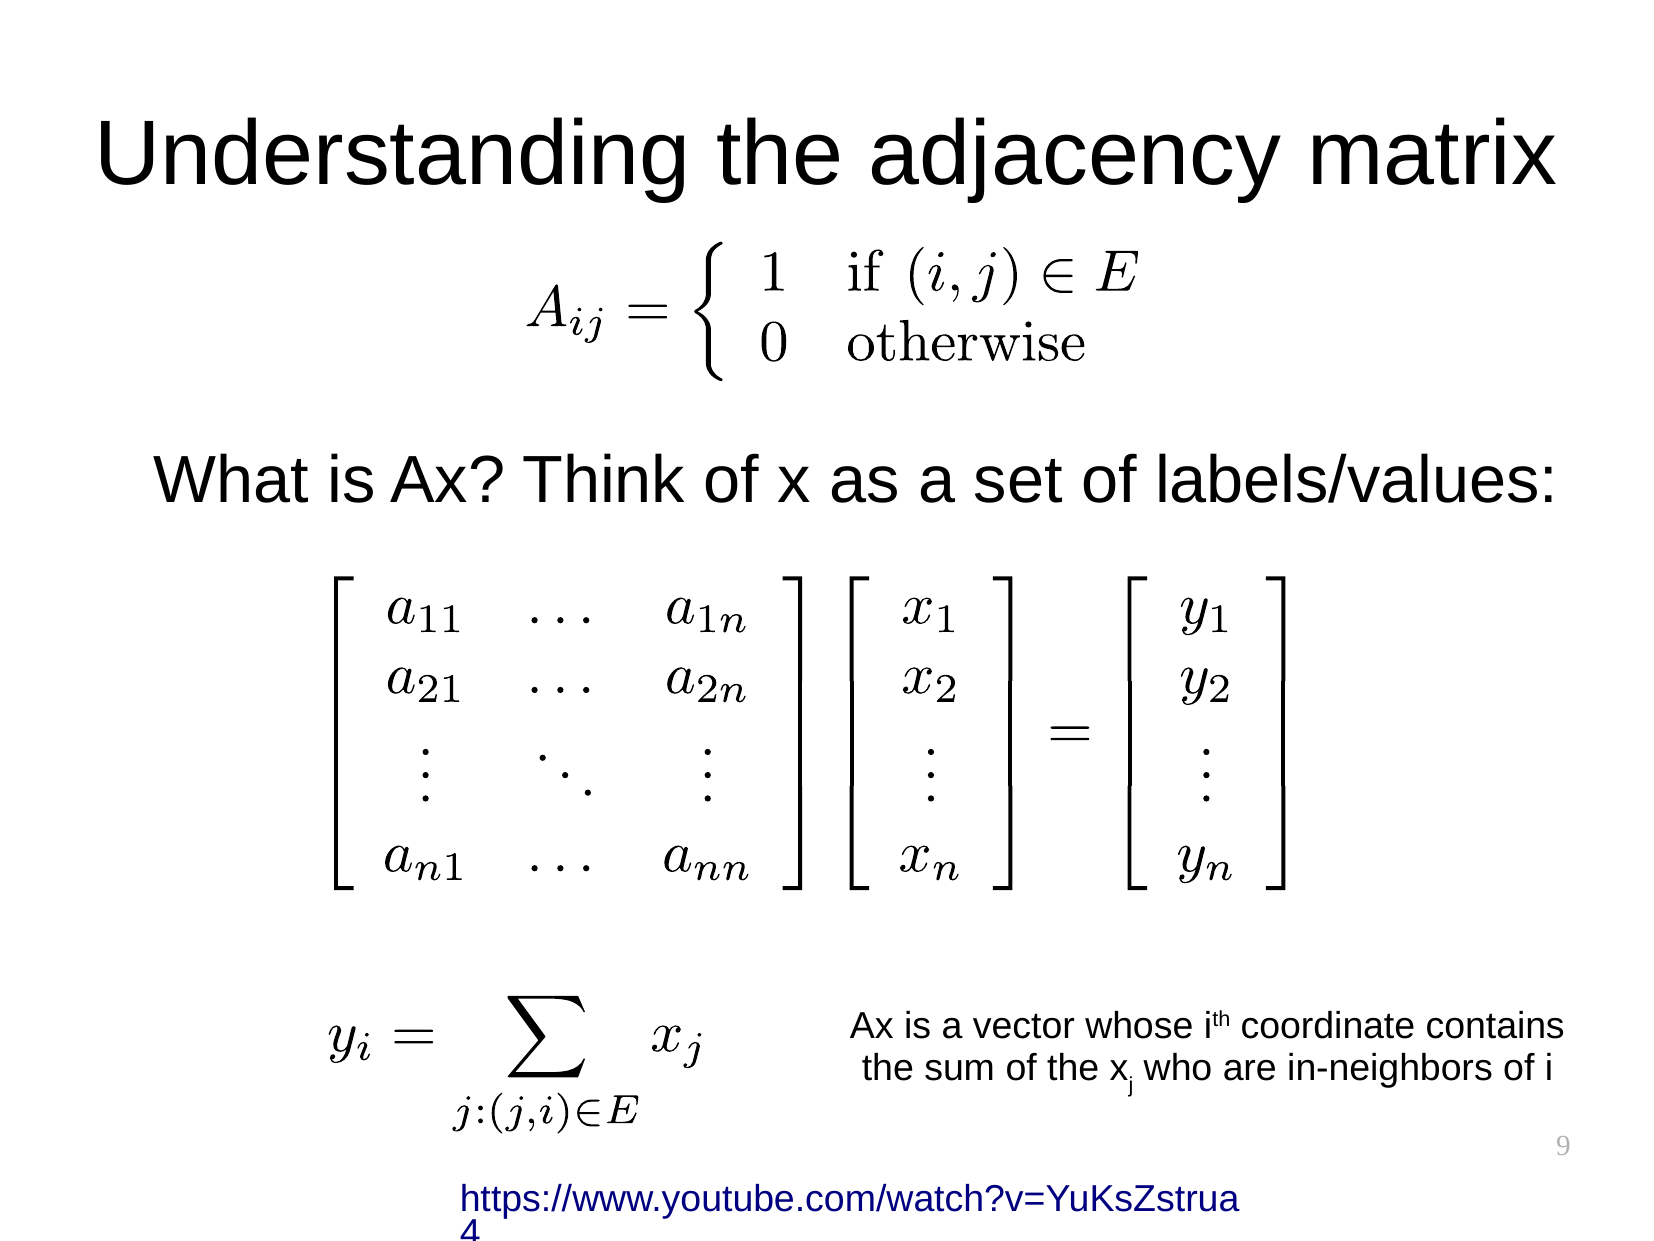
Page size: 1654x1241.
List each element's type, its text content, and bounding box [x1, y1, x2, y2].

text_box [315, 576, 1305, 891]
text_box [524, 241, 1141, 382]
text_box Ax is a vector whose ith coordinate contains the sum of the xj who are in-neighbors of i [825, 996, 1591, 1105]
title Understanding the adjacency matrix [82, 49, 1571, 257]
list What is Ax? Think of x as a set of labels/values: [82, 441, 1571, 957]
text_box https://www.youtube.com/watch?v=YuKsZstrua4 [445, 1170, 1276, 1227]
text_box [326, 990, 706, 1134]
